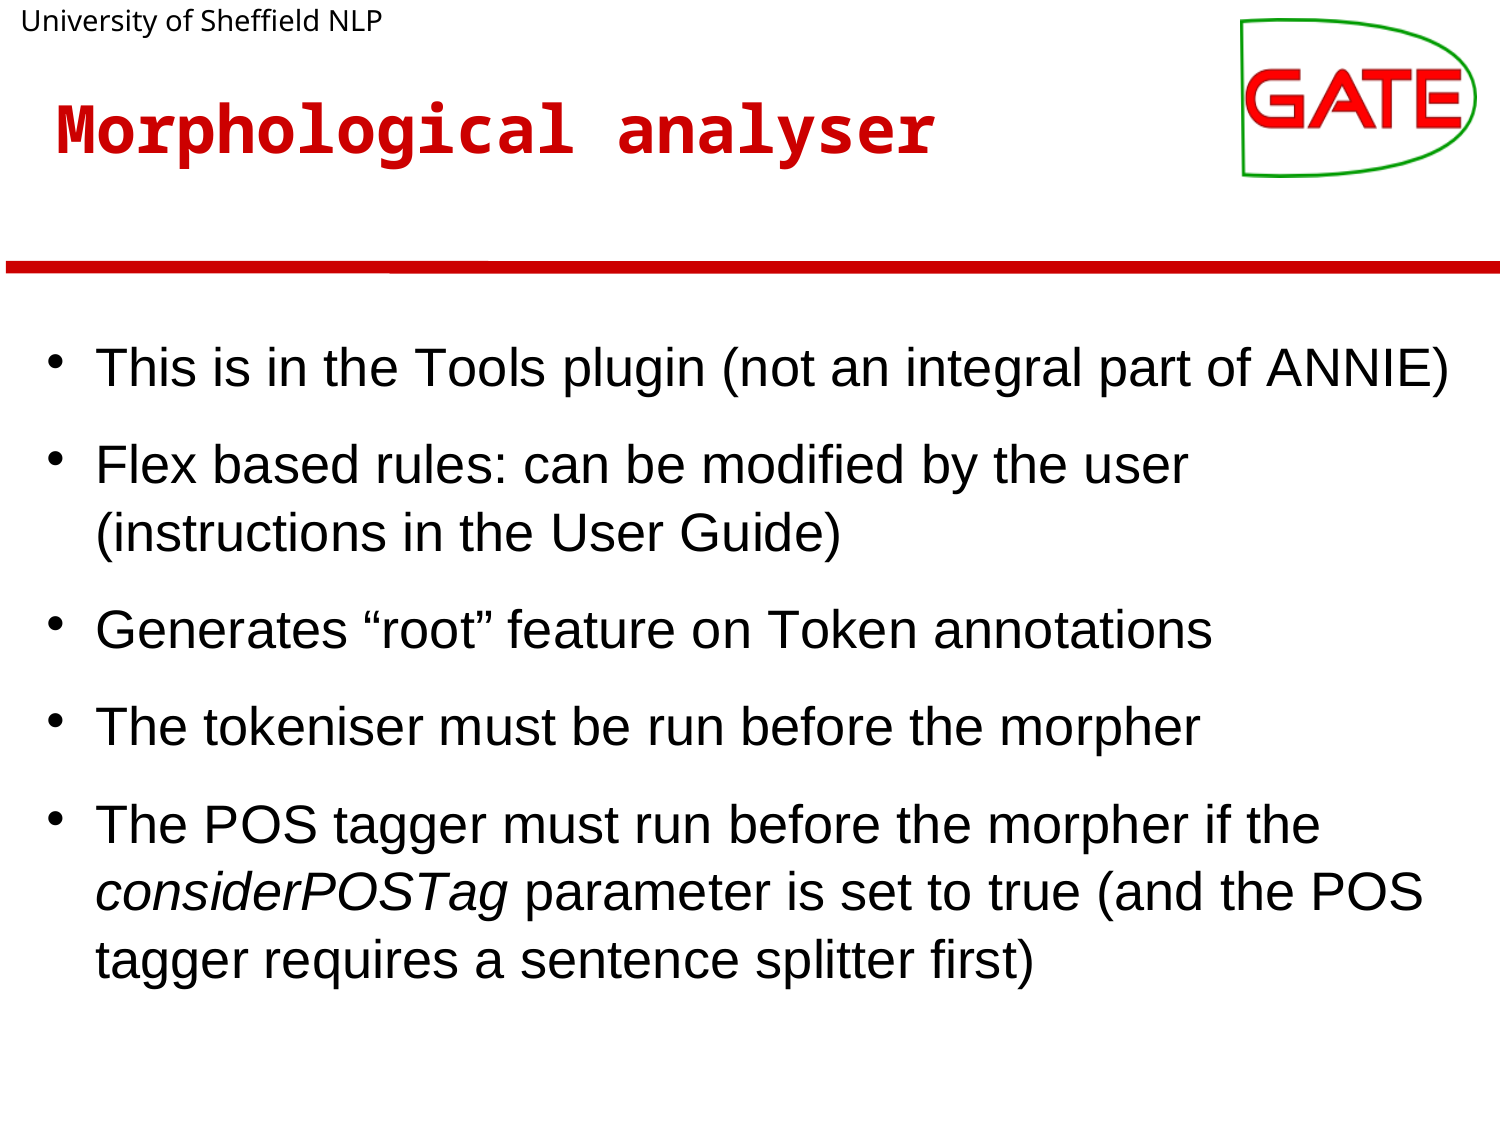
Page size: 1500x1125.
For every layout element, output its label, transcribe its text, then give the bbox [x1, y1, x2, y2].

title Morphological analyser [56, 56, 1211, 200]
picture [1240, 18, 1477, 178]
list This is in the Tools plugin (not an integral part of ANNIE) Flex based rules: can be modified by the user (instructions in the User Guide) Generates “root” feature on Token annotations The tokeniser must be run before the morpher The POS tagger must run before the morpher if the considerPOSTag parameter is set to true (and the POS tagger requires a sentence splitter first) [29, 324, 1477, 1093]
